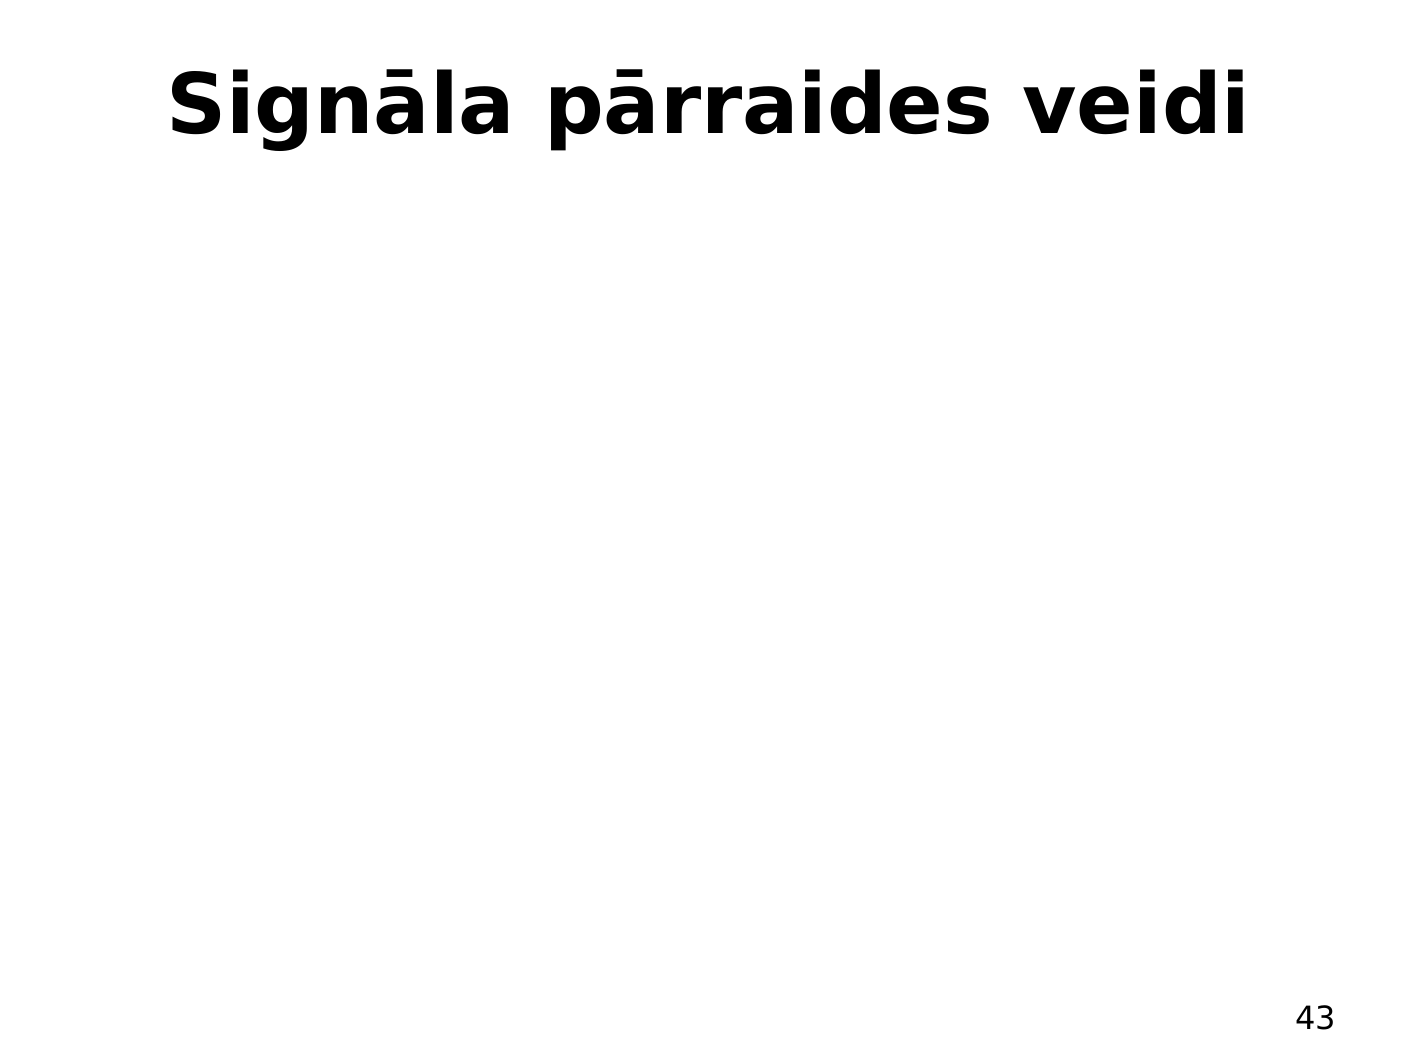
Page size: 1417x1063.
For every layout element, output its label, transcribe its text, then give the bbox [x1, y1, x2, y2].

title Signāla pārraides veidi [70, 42, 1346, 168]
